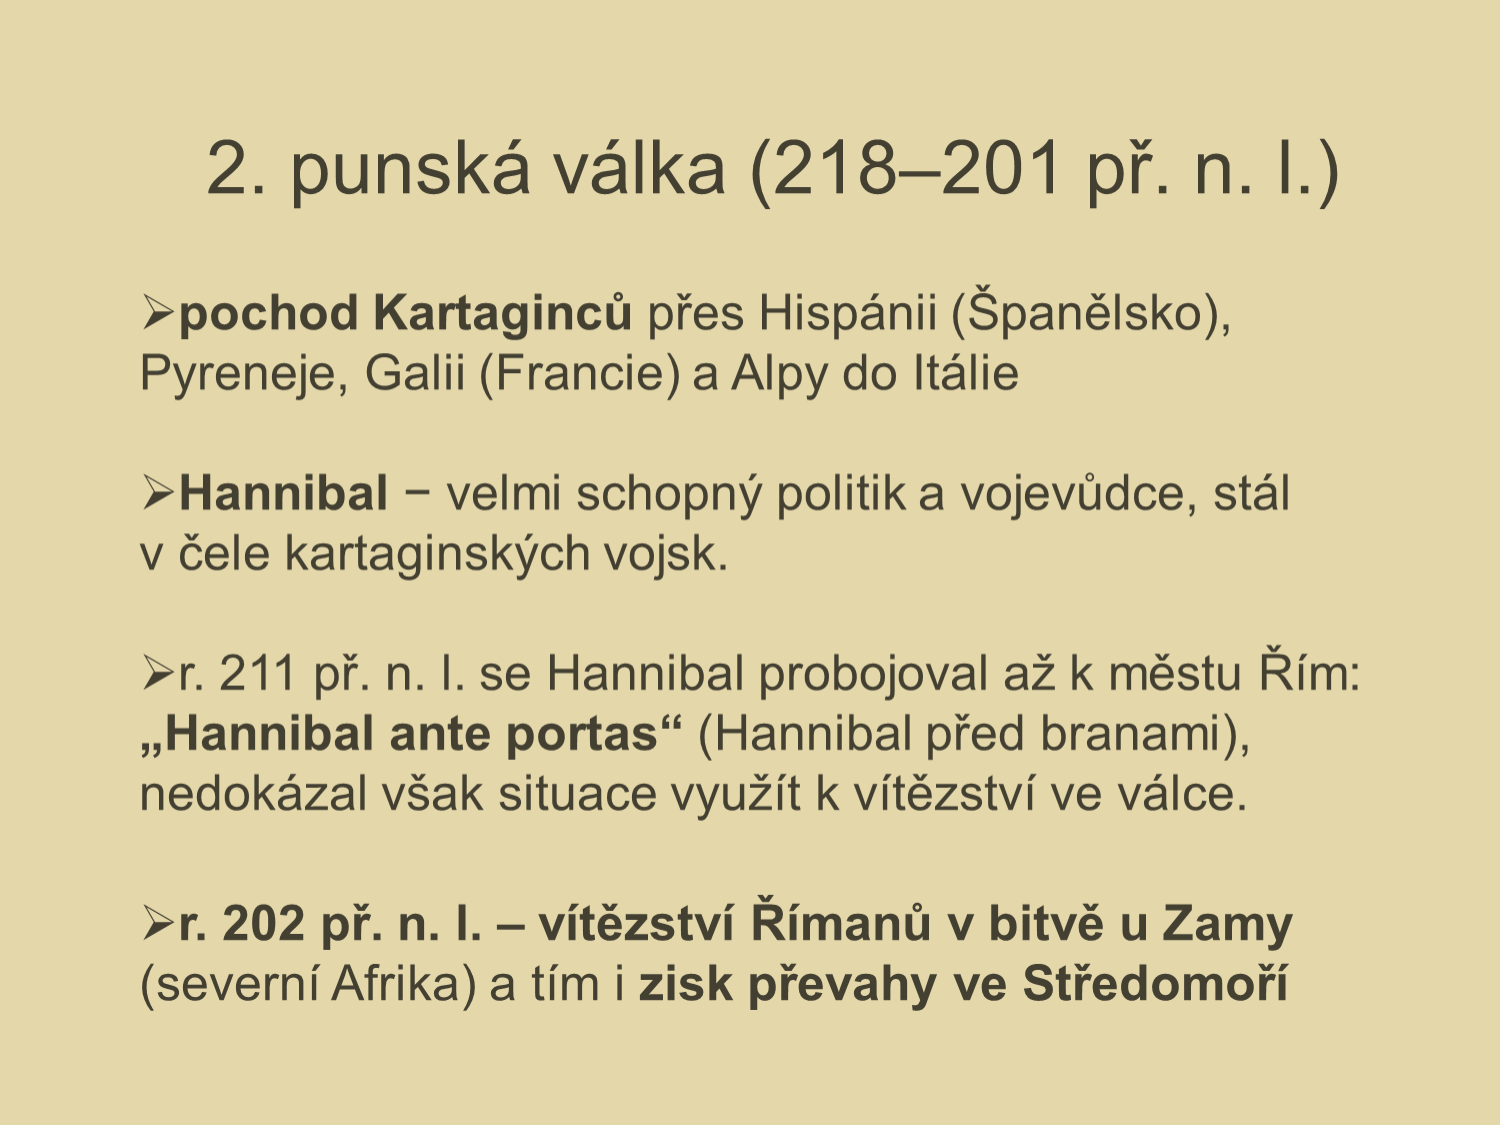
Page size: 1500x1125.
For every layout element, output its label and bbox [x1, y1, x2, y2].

picture [108, 98, 1423, 1043]
